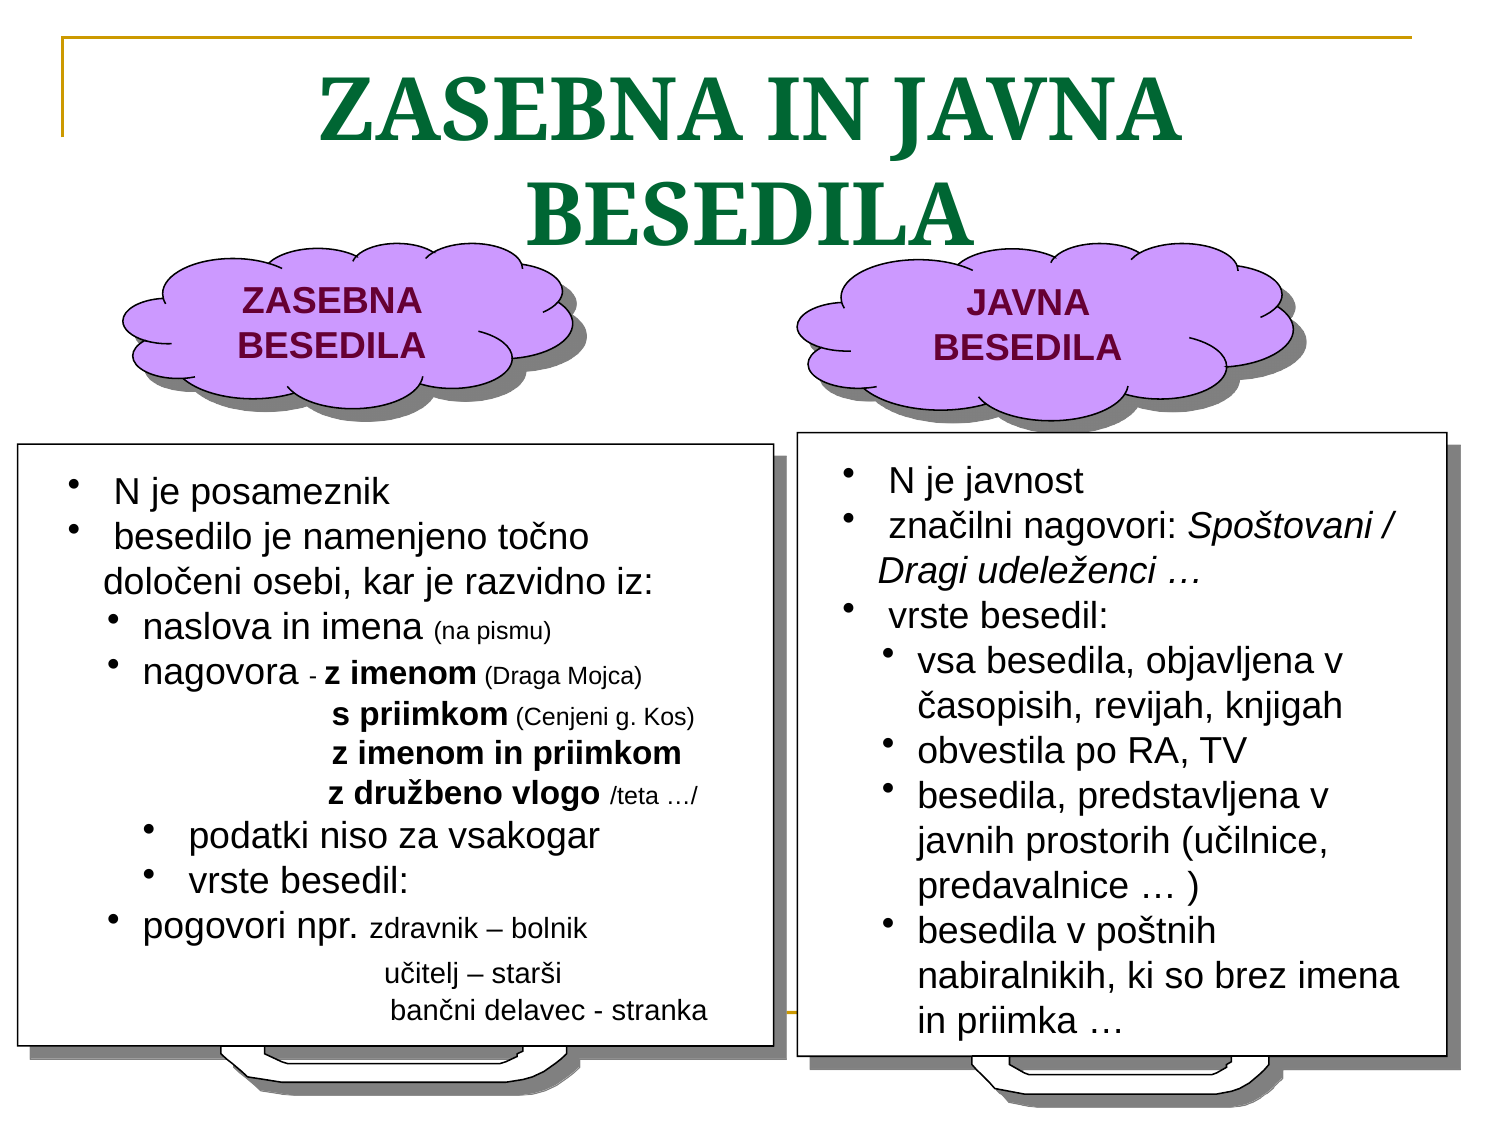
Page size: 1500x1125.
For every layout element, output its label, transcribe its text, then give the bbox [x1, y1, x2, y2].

text_box N je posameznik besedilo je namenjeno točno določeni osebi, kar je razvidno iz: naslova in imena (na pismu) nagovora - z imenom (Draga Mojca) s priimkom (Cenjeni g. Kos) z imenom in priimkom z družbeno vlogo /teta …/ podatki niso za vsakogar vrste besedil: pogovori npr. zdravnik – bolnik učitelj – starši bančni delavec - stranka [17, 444, 774, 1083]
text_box JAVNA BESEDILA [797, 243, 1294, 421]
text_box ZASEBNA BESEDILA [122, 243, 573, 409]
text_box N je javnost značilni nagovori: Spoštovani / Dragi udeleženci … vrste besedil: vsa besedila, objavljena v časopisih, revijah, knjigah obvestila po RA, TV besedila, predstavljena v javnih prostorih (učilnice, predavalnice … ) besedila v poštnih nabiralnikih, ki so brez imena in priimka … [797, 432, 1447, 1095]
title ZASEBNA IN JAVNA BESEDILA [75, 45, 1425, 233]
